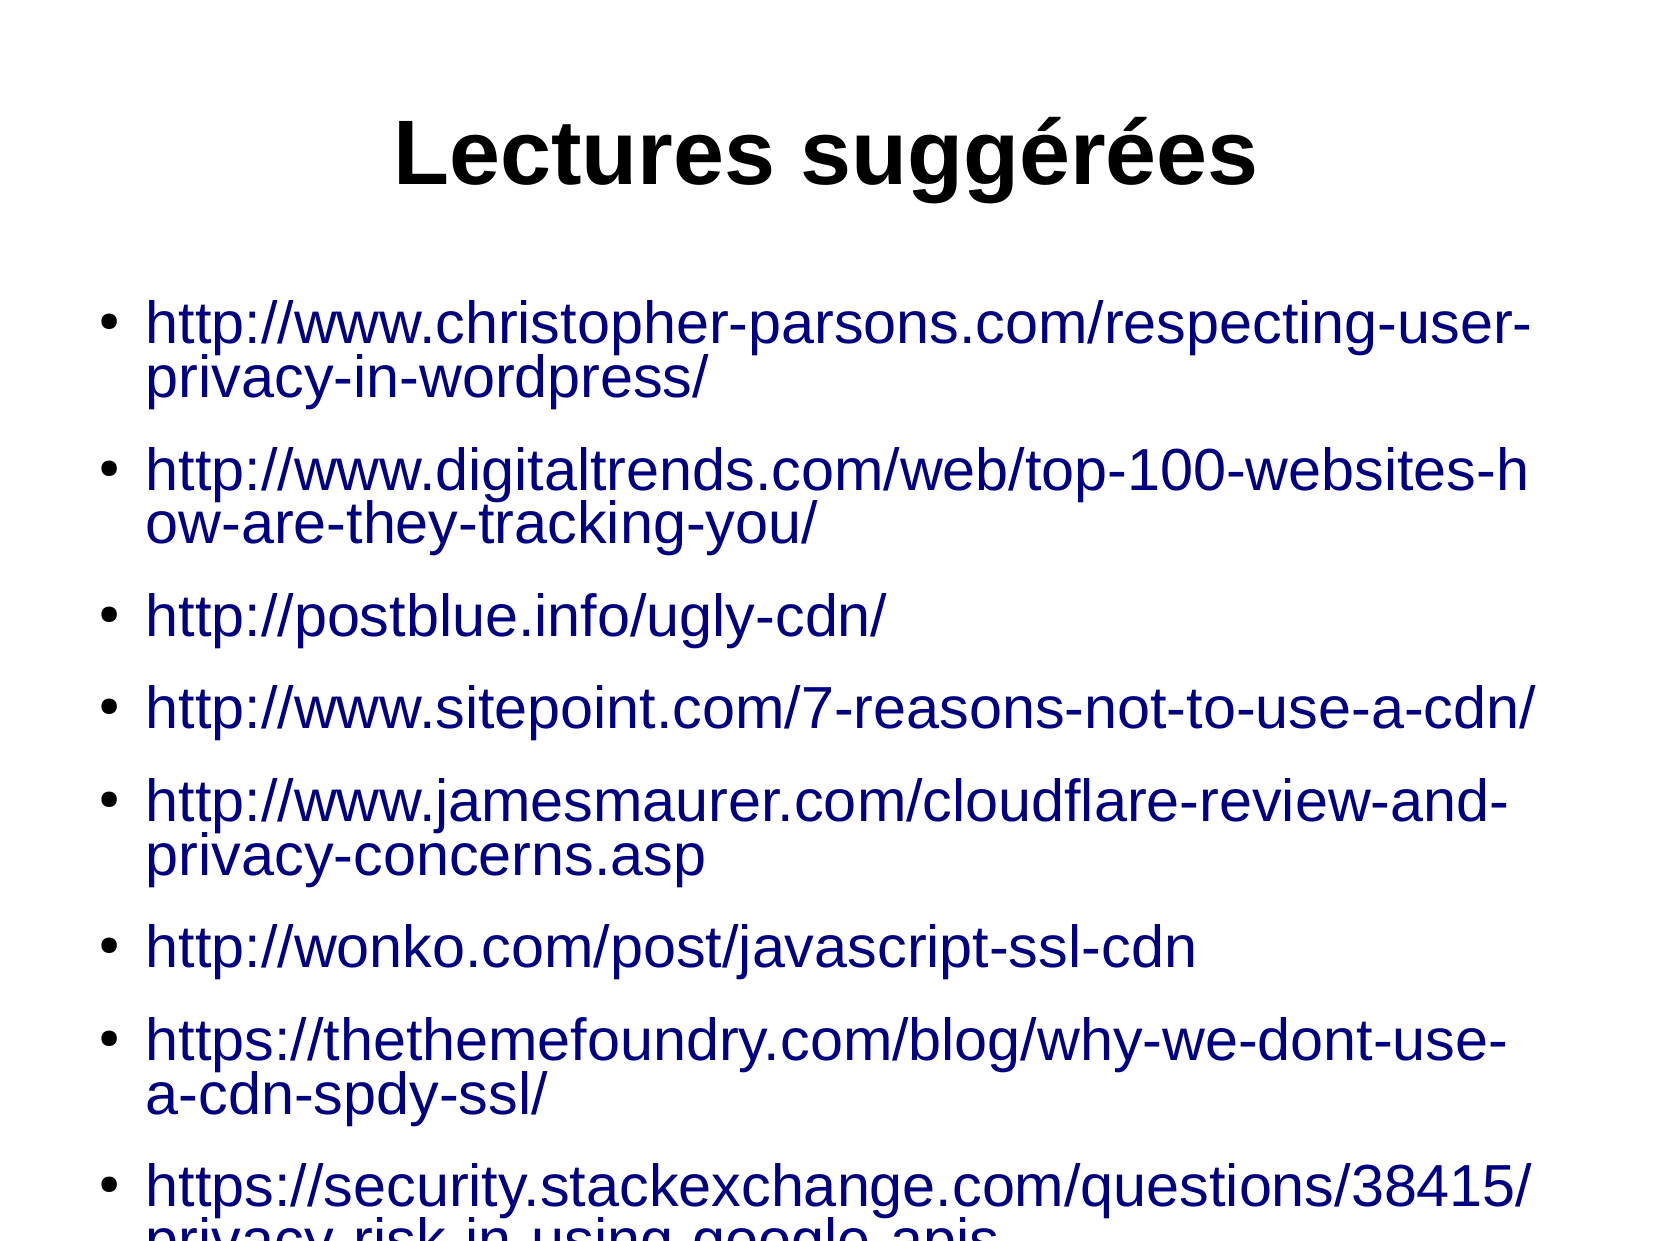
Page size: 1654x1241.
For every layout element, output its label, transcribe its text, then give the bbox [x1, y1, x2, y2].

title Lectures suggérées [82, 49, 1571, 257]
list http://www.christopher-parsons.com/respecting-user-privacy-in-wordpress/ http://www.digitaltrends.com/web/top-100-websites-how-are-they-tracking-you/ http://postblue.info/ugly-cdn/ http://www.sitepoint.com/7-reasons-not-to-use-a-cdn/ http://www.jamesmaurer.com/cloudflare-review-and-privacy-concerns.asp http://wonko.com/post/javascript-ssl-cdn https://thethemefoundry.com/blog/why-we-dont-use-a-cdn-spdy-ssl/ https://security.stackexchange.com/questions/38415/privacy-risk-in-using-google-apis [82, 290, 1538, 1010]
